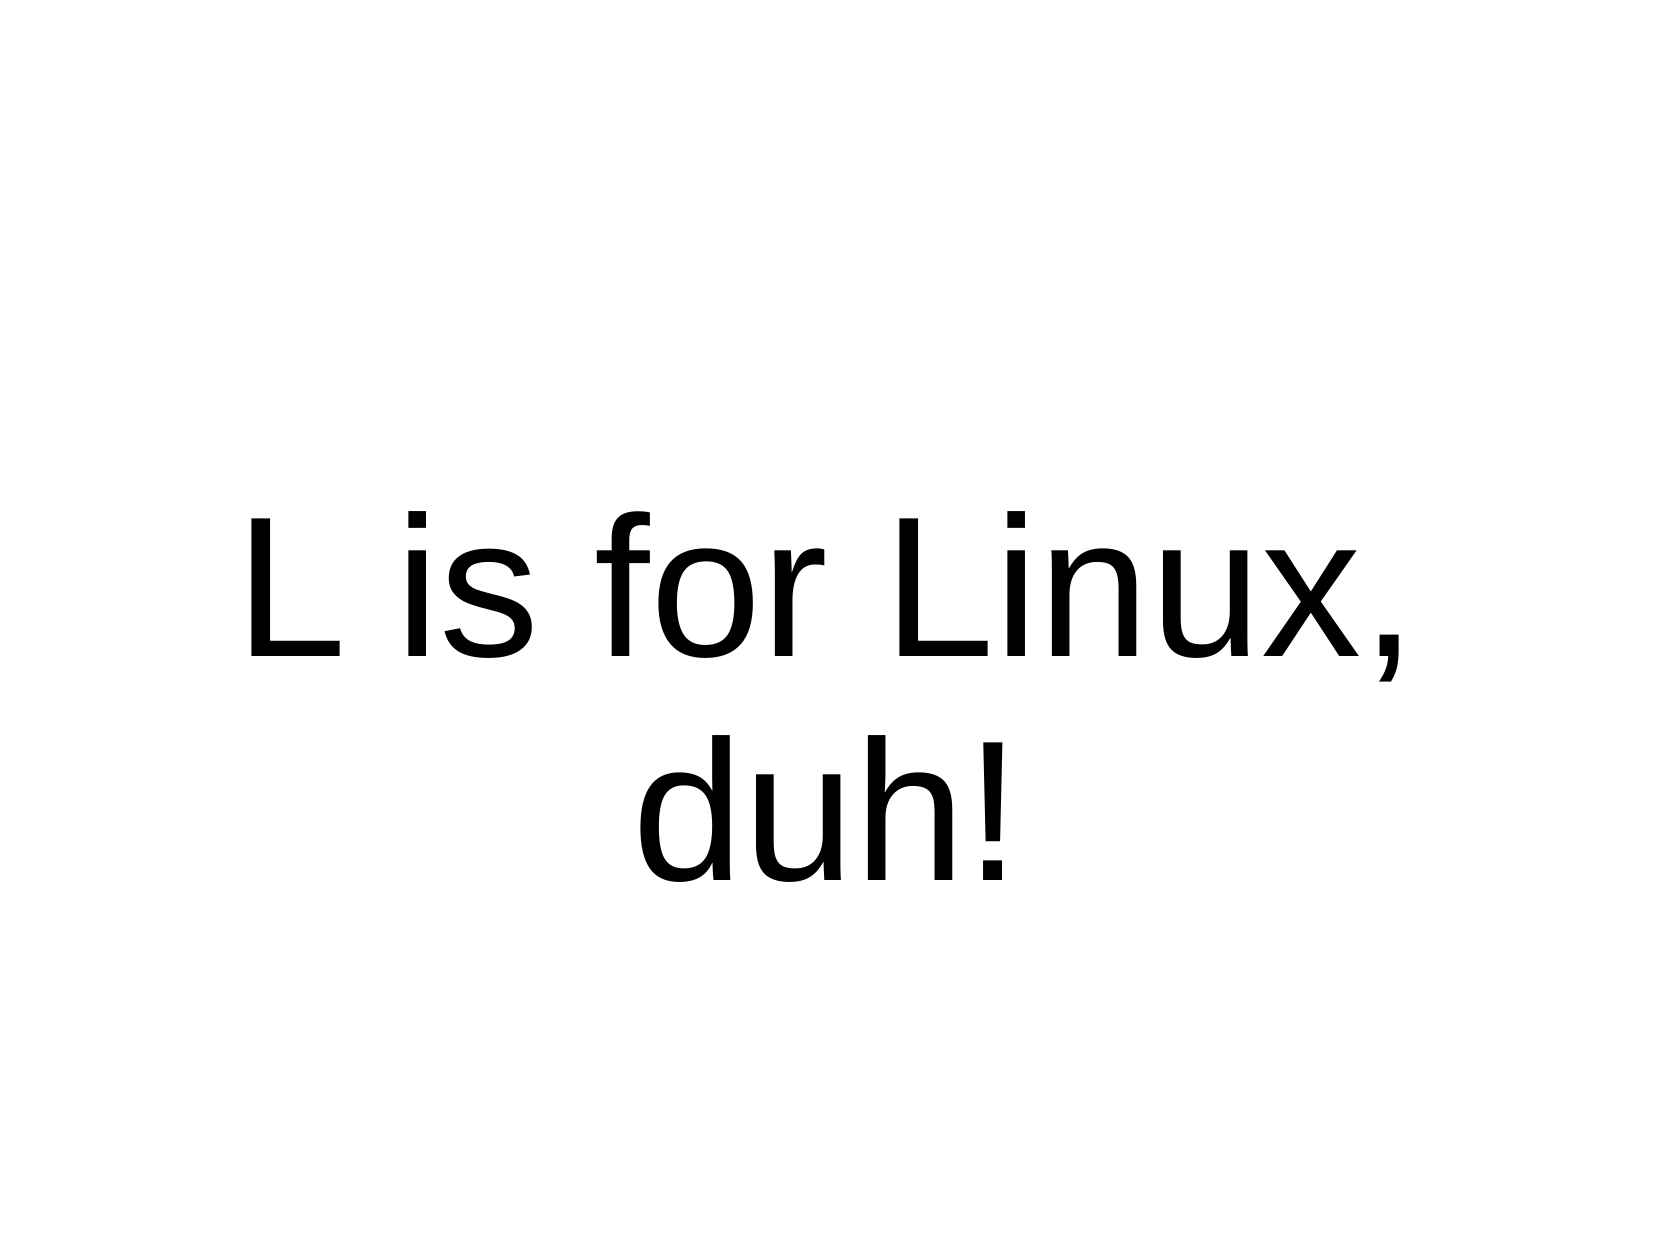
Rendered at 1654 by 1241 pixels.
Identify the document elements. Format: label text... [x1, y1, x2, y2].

subtitle L is for Linux, duh! [82, 297, 1571, 1102]
